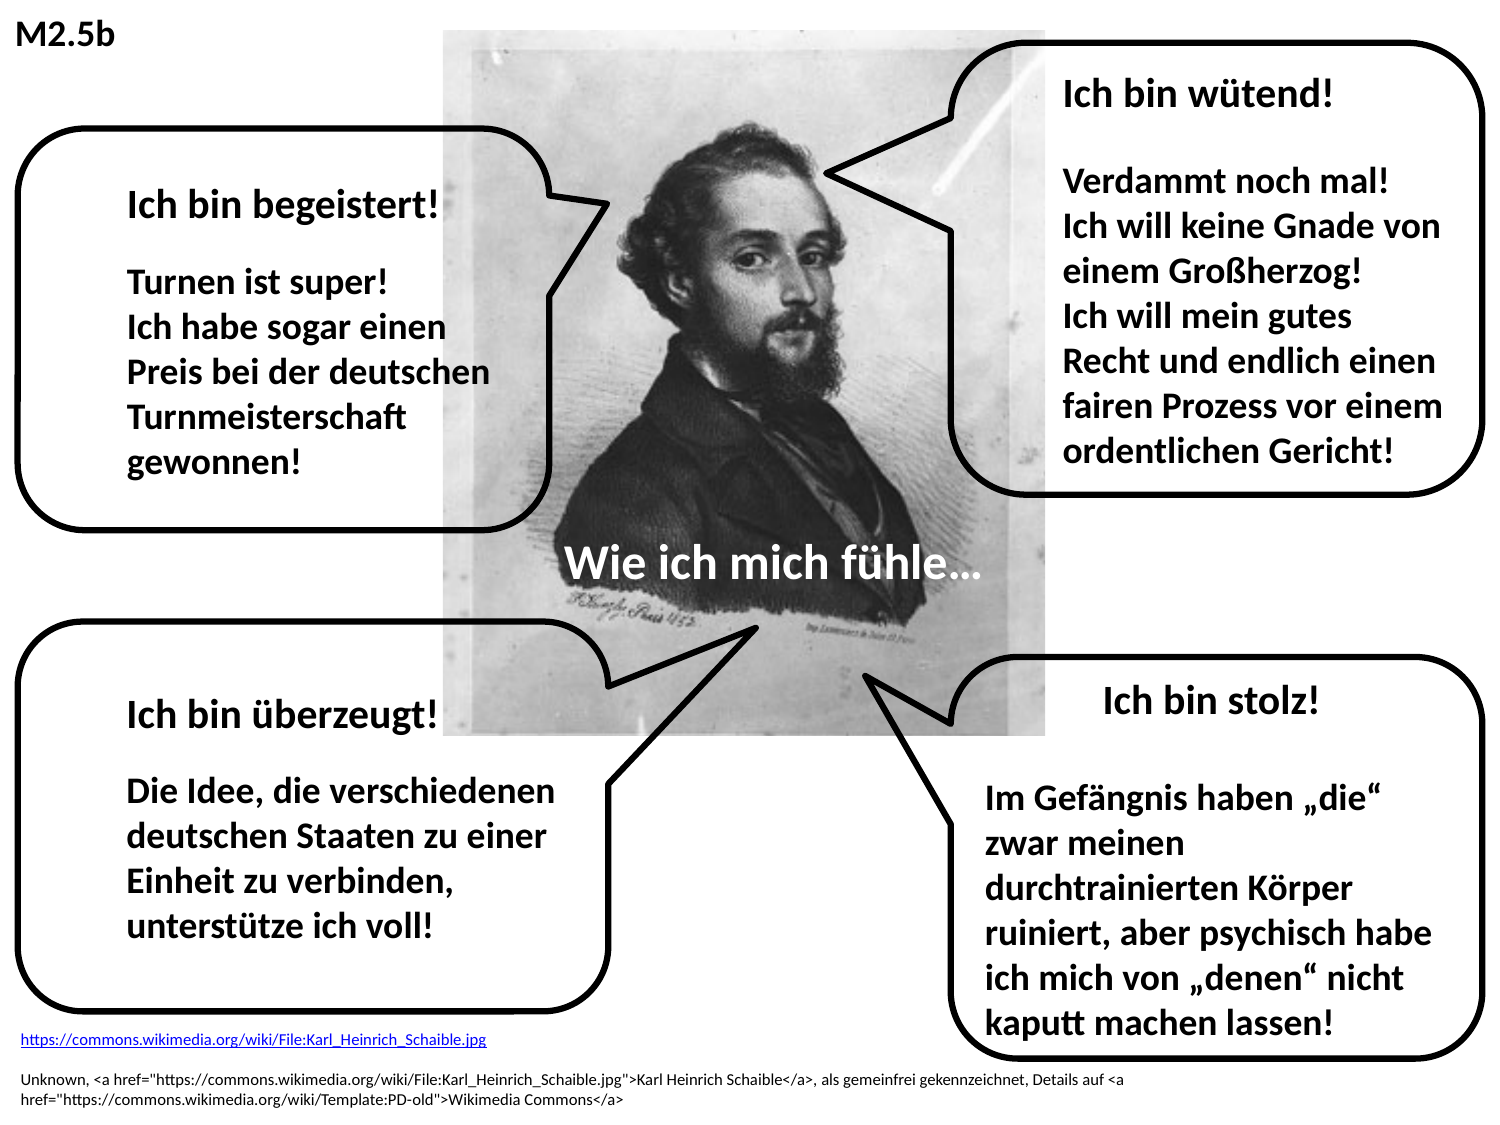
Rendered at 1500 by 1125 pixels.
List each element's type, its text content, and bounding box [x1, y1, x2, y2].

text_box Wie ich mich fühle… [549, 522, 1034, 597]
text_box Ich bin wütend! Verdammt noch mal! Ich will keine Gnade von einem Großherzog! Ich will mein gutes Recht und endlich einen fairen Prozess vor einem ordentlichen Gericht! [826, 42, 1483, 495]
text_box M2.5b [0, 1, 189, 62]
text_box Ich bin begeistert! Turnen ist super! Ich habe sogar einen Preis bei der deutschen Turnmeisterschaft gewonnen! [17, 128, 608, 531]
picture [442, 30, 1046, 736]
text_box Ich bin stolz! Im Gefängnis haben „die“ zwar meinen durchtrainierten Körper ruiniert, aber psychisch habe ich mich von „denen“ nicht kaputt machen lassen! [865, 656, 1483, 1059]
text_box Ich bin überzeugt! Die Idee, die verschiedenen deutschen Staaten zu einer Einheit zu verbinden, unterstütze ich voll! [17, 621, 756, 1012]
text_box https://commons.wikimedia.org/wiki/File:Karl_Heinrich_Schaible.jpg Unknown, <a href="https://commons.wikimedia.org/wiki/File:Karl_Heinrich_Schaible.jpg">Karl Heinrich Schaible</a>, als gemeinfrei gekennzeichnet, Details auf <a href="https://commons.wikimedia.org/wiki/Template:PD-old">Wikimedia Commons</a> [5, 1021, 1223, 1117]
